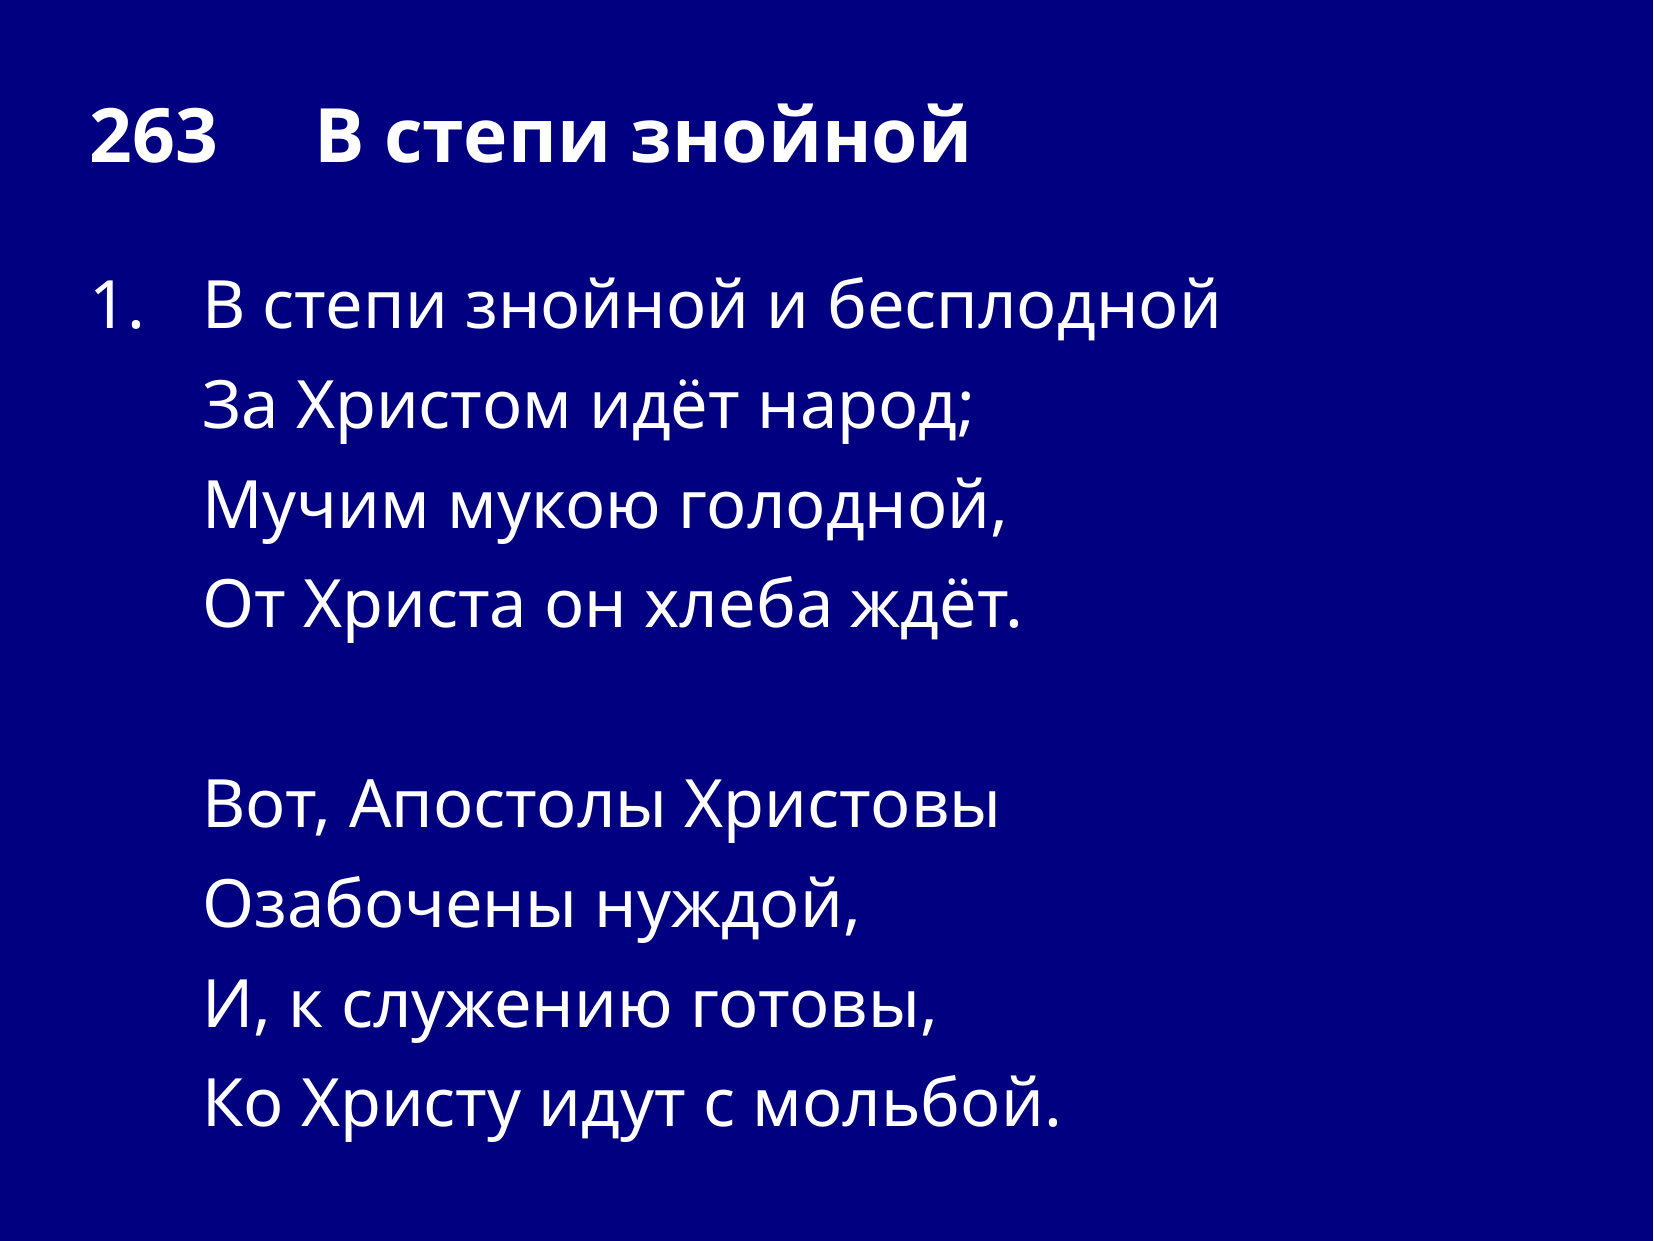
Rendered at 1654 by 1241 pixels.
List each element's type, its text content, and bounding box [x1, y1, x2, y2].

text_box 1. В степи знойной и бесплодной За Христом идёт народ; Мучим мукою голодной, От Христа он хлеба ждёт. Вот, Апостолы Христовы Озабочены нуждой, И, к служению готовы, Ко Христу идут с мольбой. [75, 188, 1576, 1163]
text_box 263 В степи знойной [75, 75, 1576, 188]
